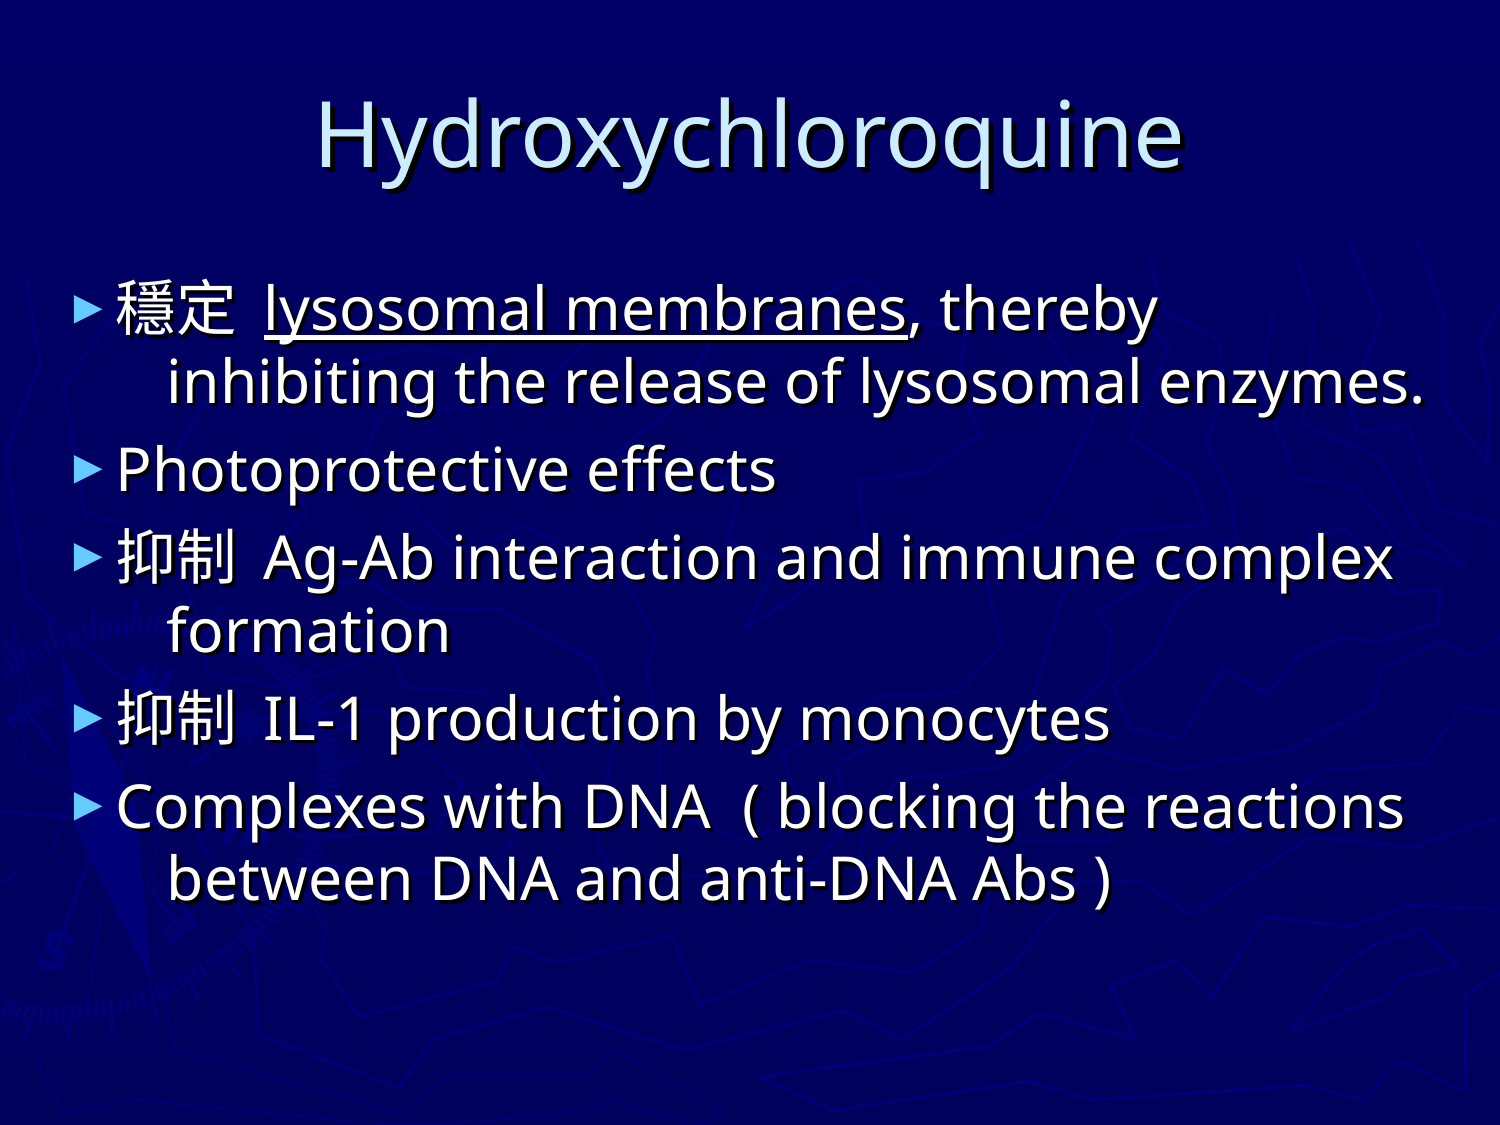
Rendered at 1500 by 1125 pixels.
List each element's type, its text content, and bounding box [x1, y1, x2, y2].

list 穩定 lysosomal membranes, thereby inhibiting the release of lysosomal enzymes. Photoprotective effects 抑制 Ag-Ab interaction and immune complex formation 抑制 IL-1 production by monocytes Complexes with DNA ( blocking the reactions between DNA and anti-DNA Abs ) [49, 262, 1451, 1001]
title Hydroxychloroquine [49, 37, 1451, 225]
